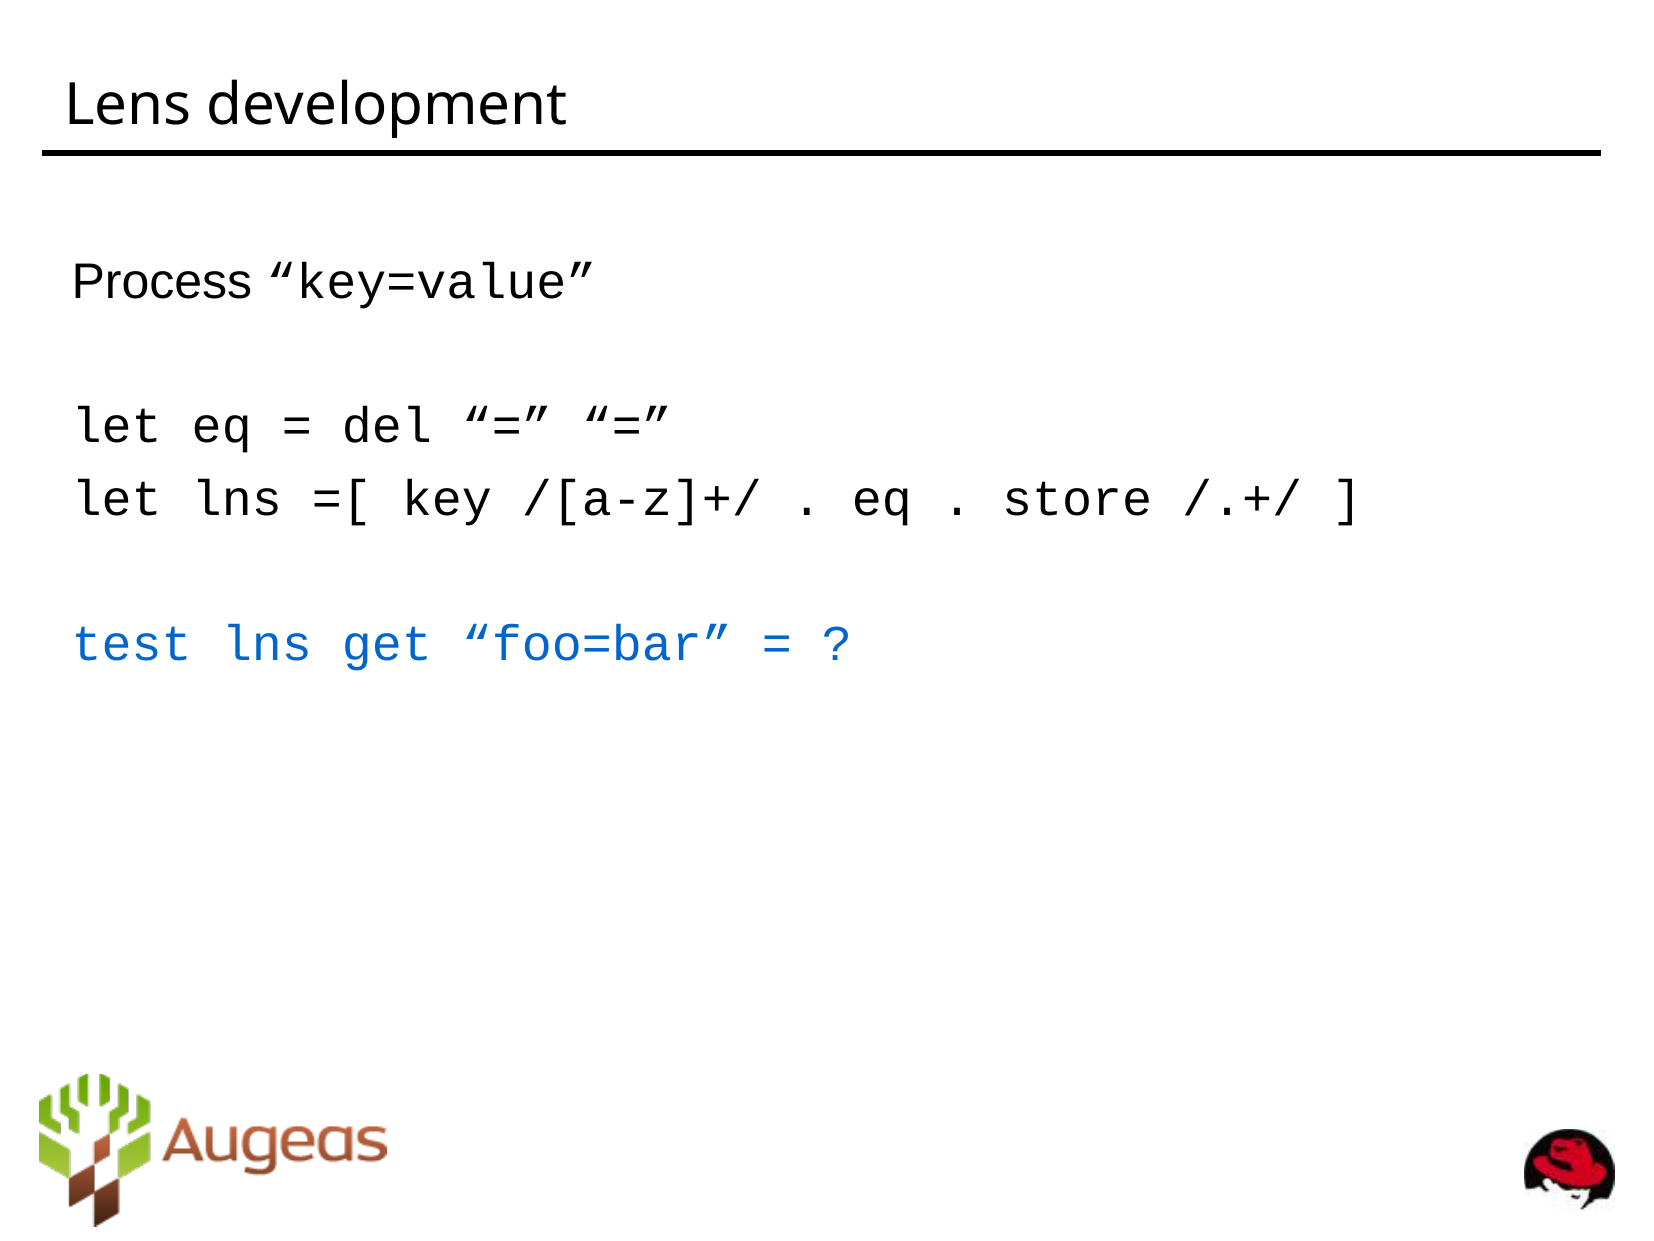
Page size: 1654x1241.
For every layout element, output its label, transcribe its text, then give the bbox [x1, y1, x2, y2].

title Lens development [64, 42, 1496, 161]
picture [39, 1074, 387, 1227]
picture [1524, 1129, 1615, 1220]
list Process “key=value” let eq = del “=” “=” let lns =[ key /[a-z]+/ . eq . store /.+/ ] test lns get “foo=bar” = ? [71, 180, 1495, 1089]
